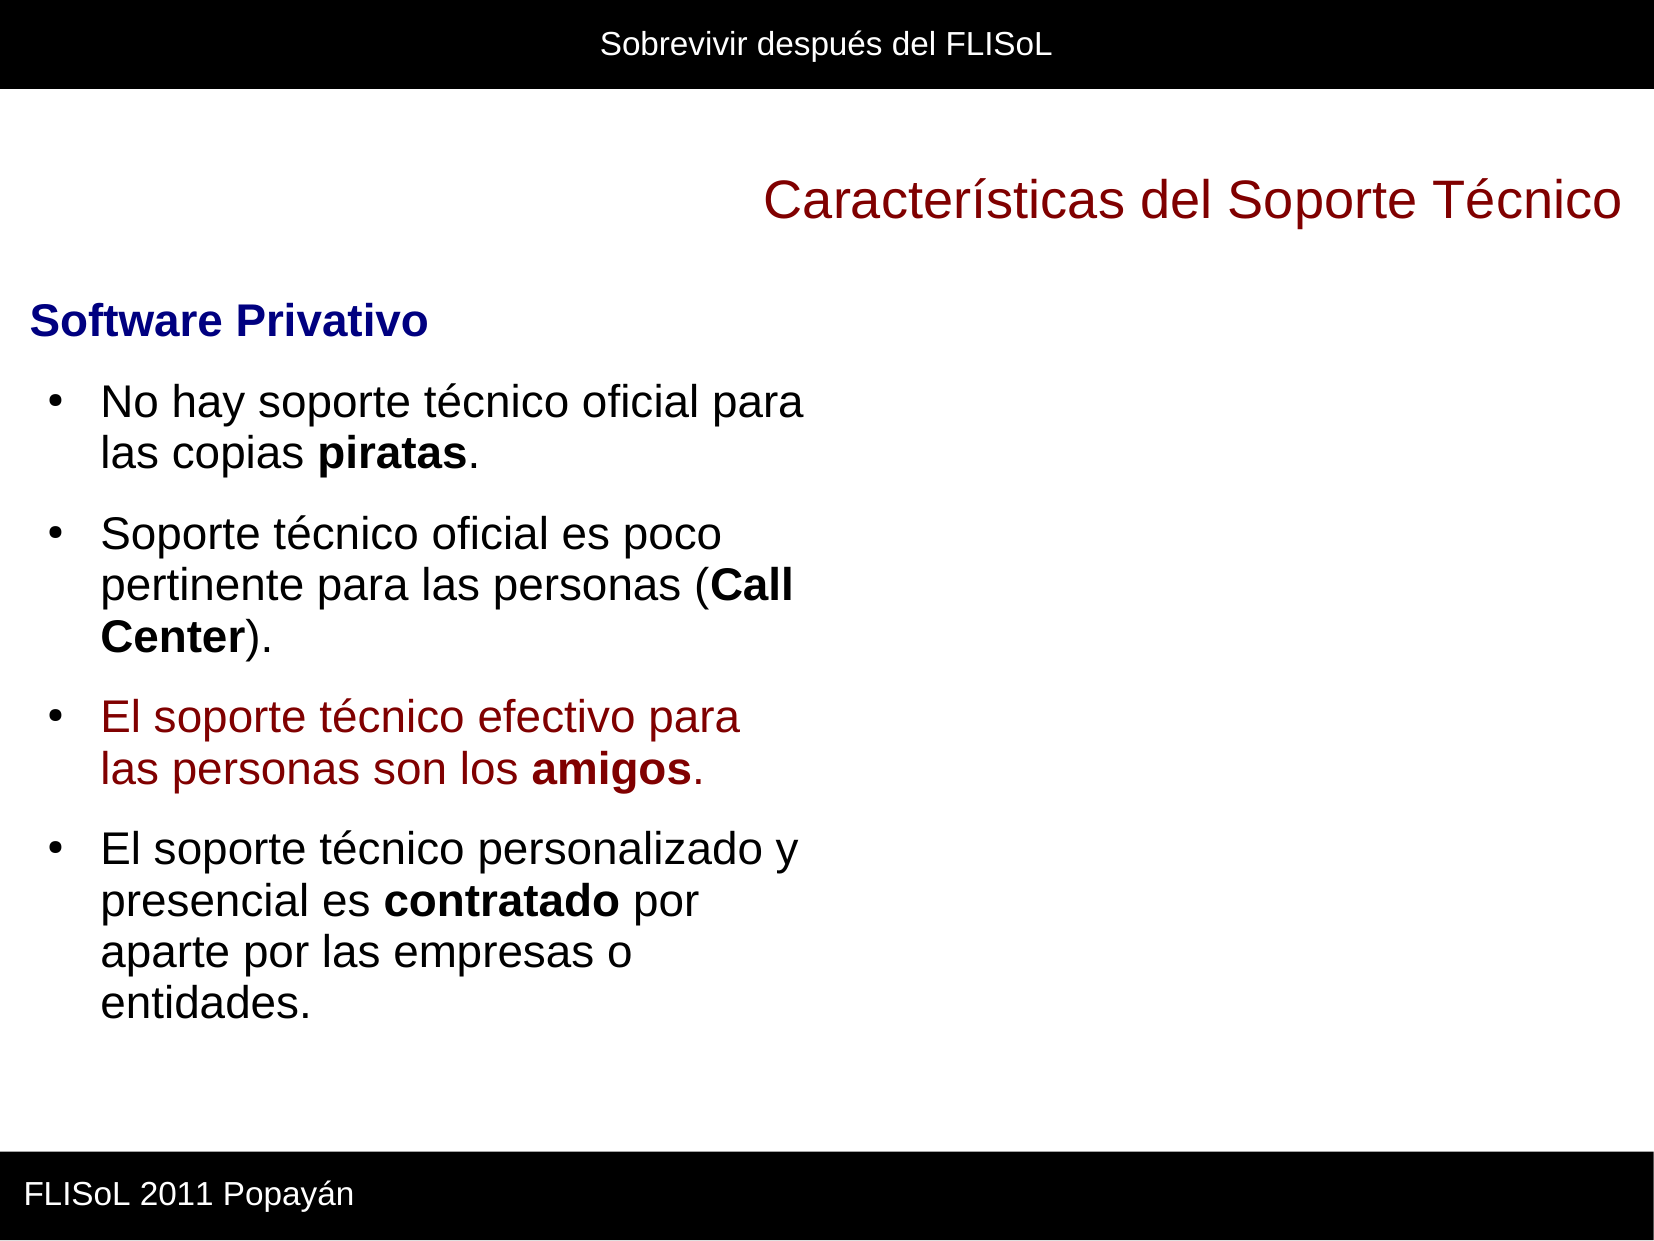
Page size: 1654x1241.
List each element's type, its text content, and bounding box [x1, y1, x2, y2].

title Características del Soporte Técnico [147, 147, 1625, 252]
list Software Privativo No hay soporte técnico oficial para las copias piratas. Soporte técnico oficial es poco pertinente para las personas (Call Center). El soporte técnico efectivo para las personas son los amigos. El soporte técnico personalizado y presencial es contratado por aparte por las empresas o entidades. [29, 295, 808, 1122]
